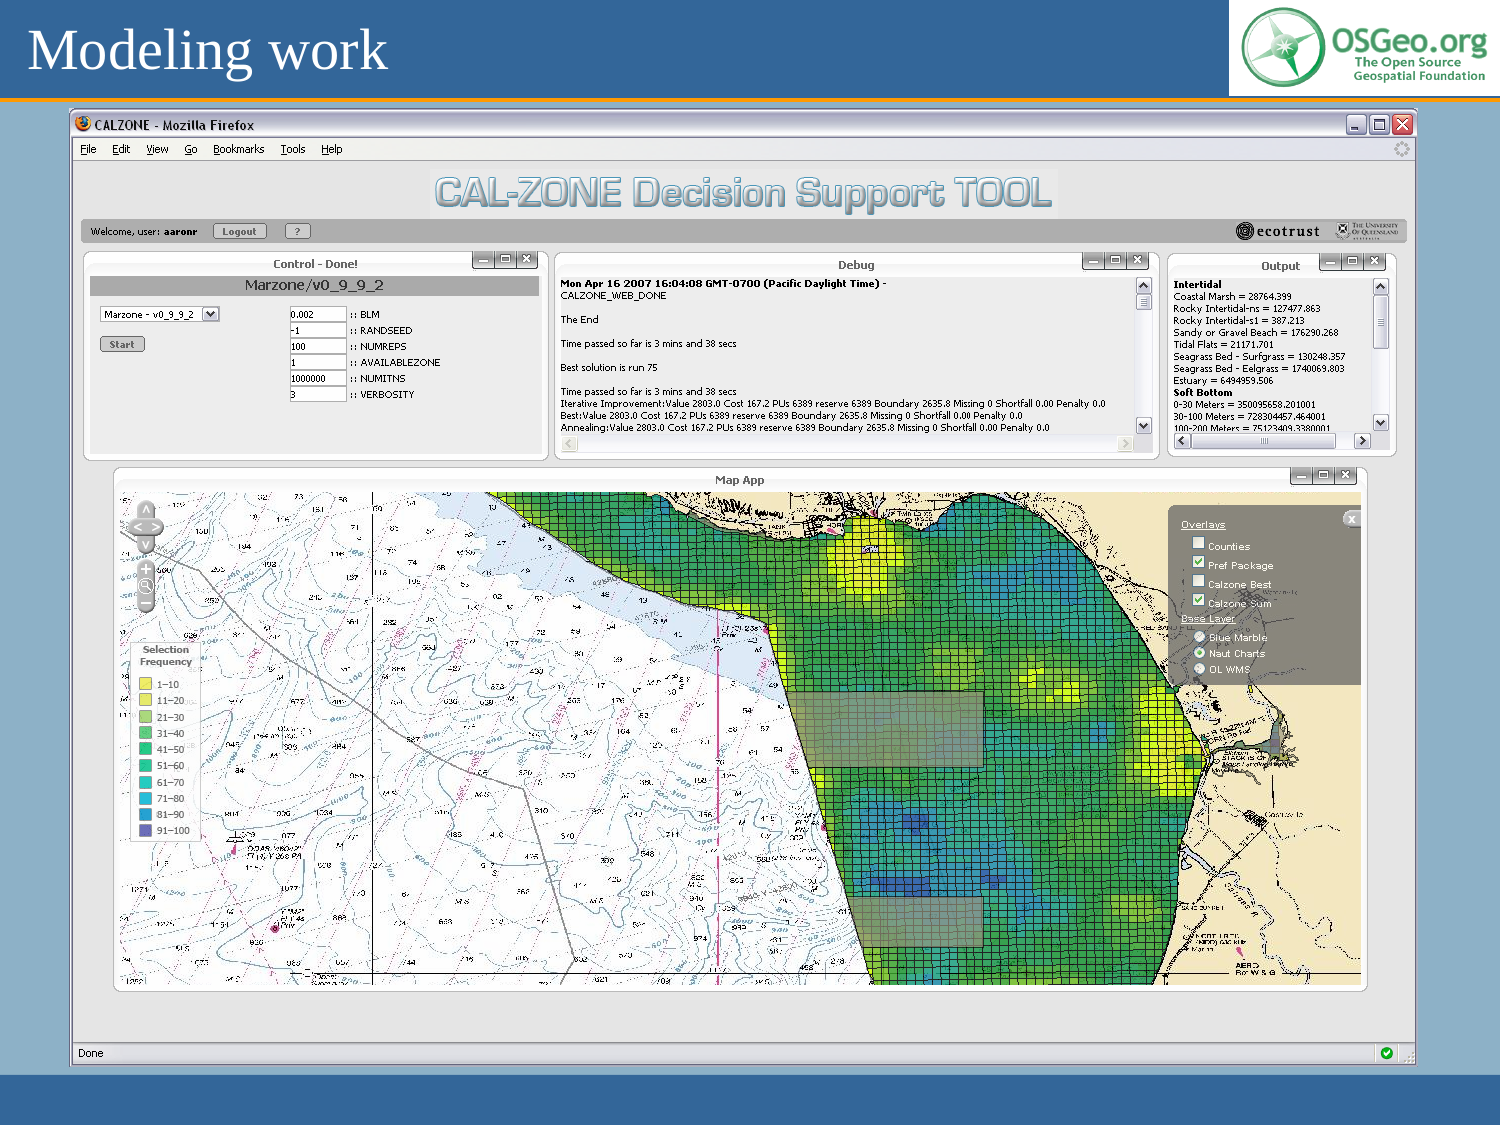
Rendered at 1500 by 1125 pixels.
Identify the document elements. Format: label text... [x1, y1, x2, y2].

picture [1228, 0, 1500, 97]
picture [69, 108, 1418, 1067]
title Modeling work [12, 0, 1138, 100]
